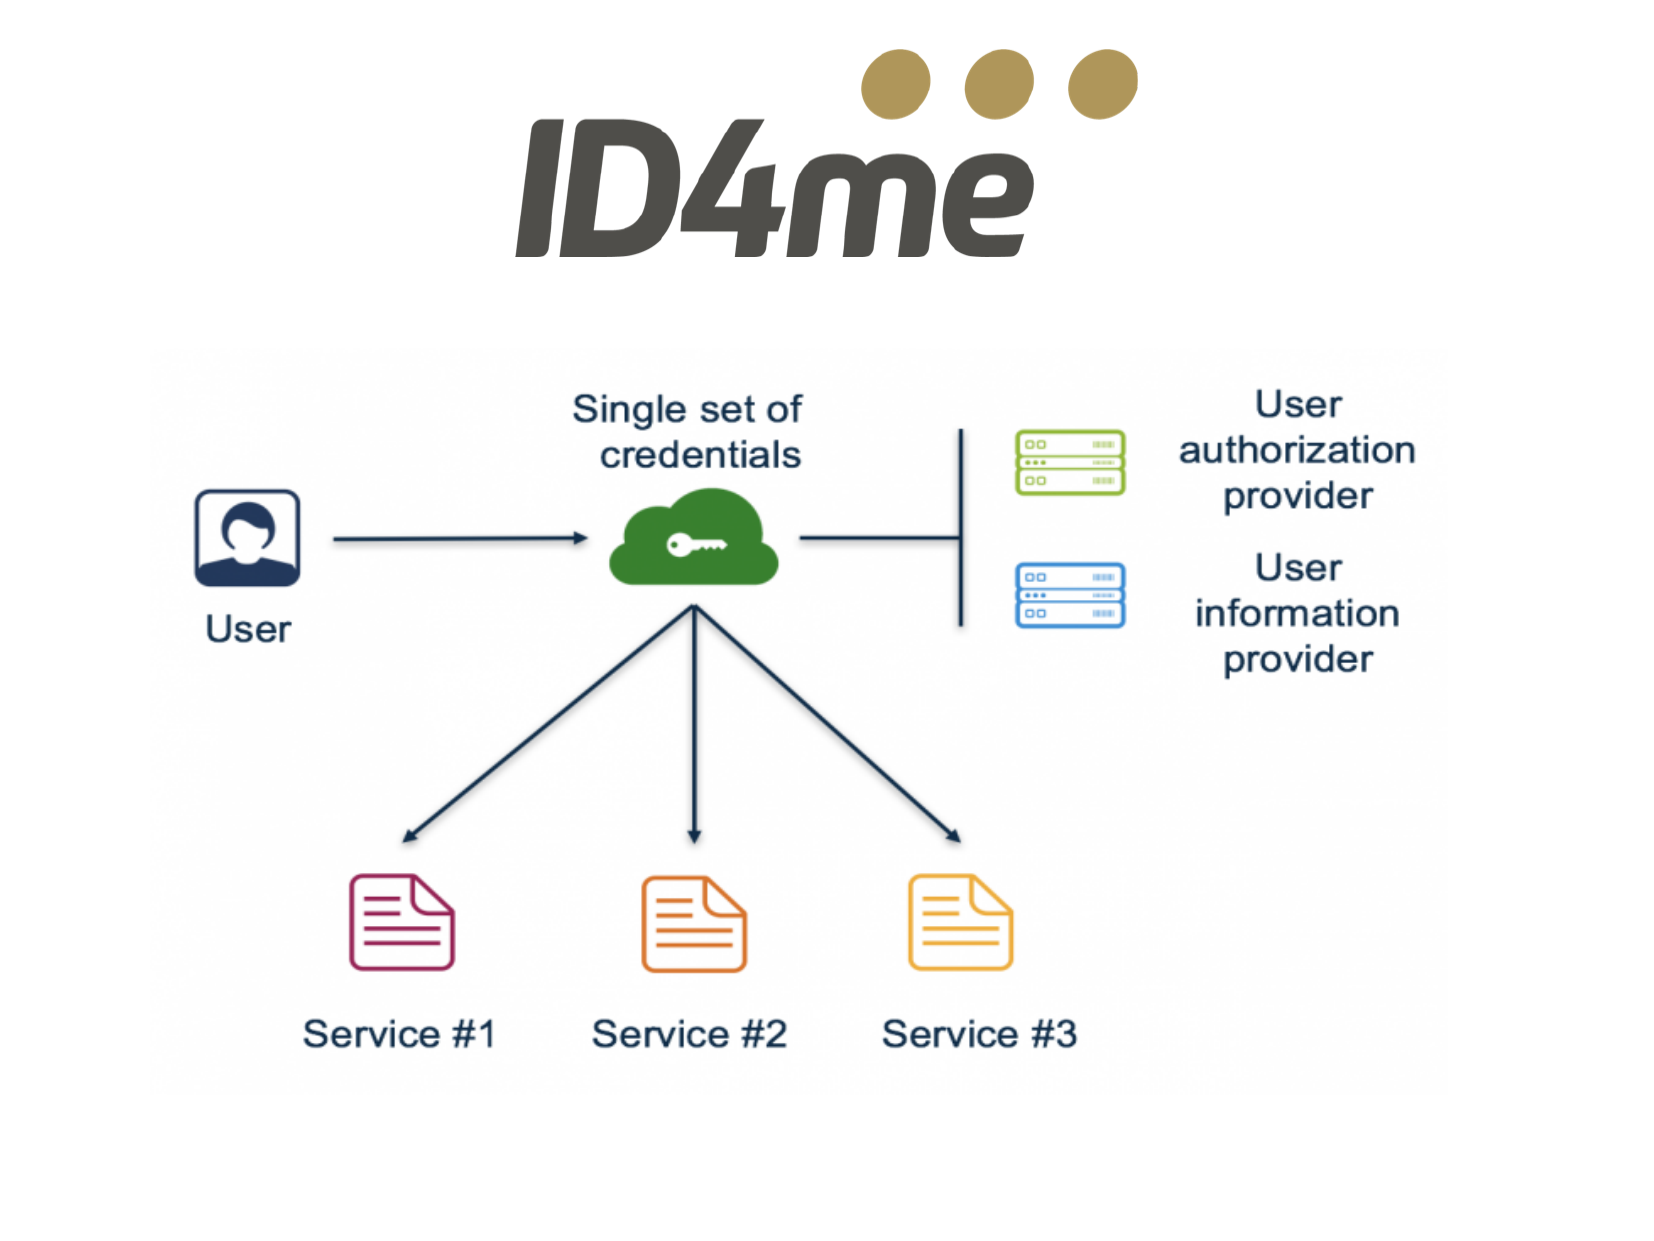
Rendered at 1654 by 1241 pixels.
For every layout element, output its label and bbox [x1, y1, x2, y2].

picture [515, 49, 1138, 257]
picture [150, 348, 1448, 1096]
